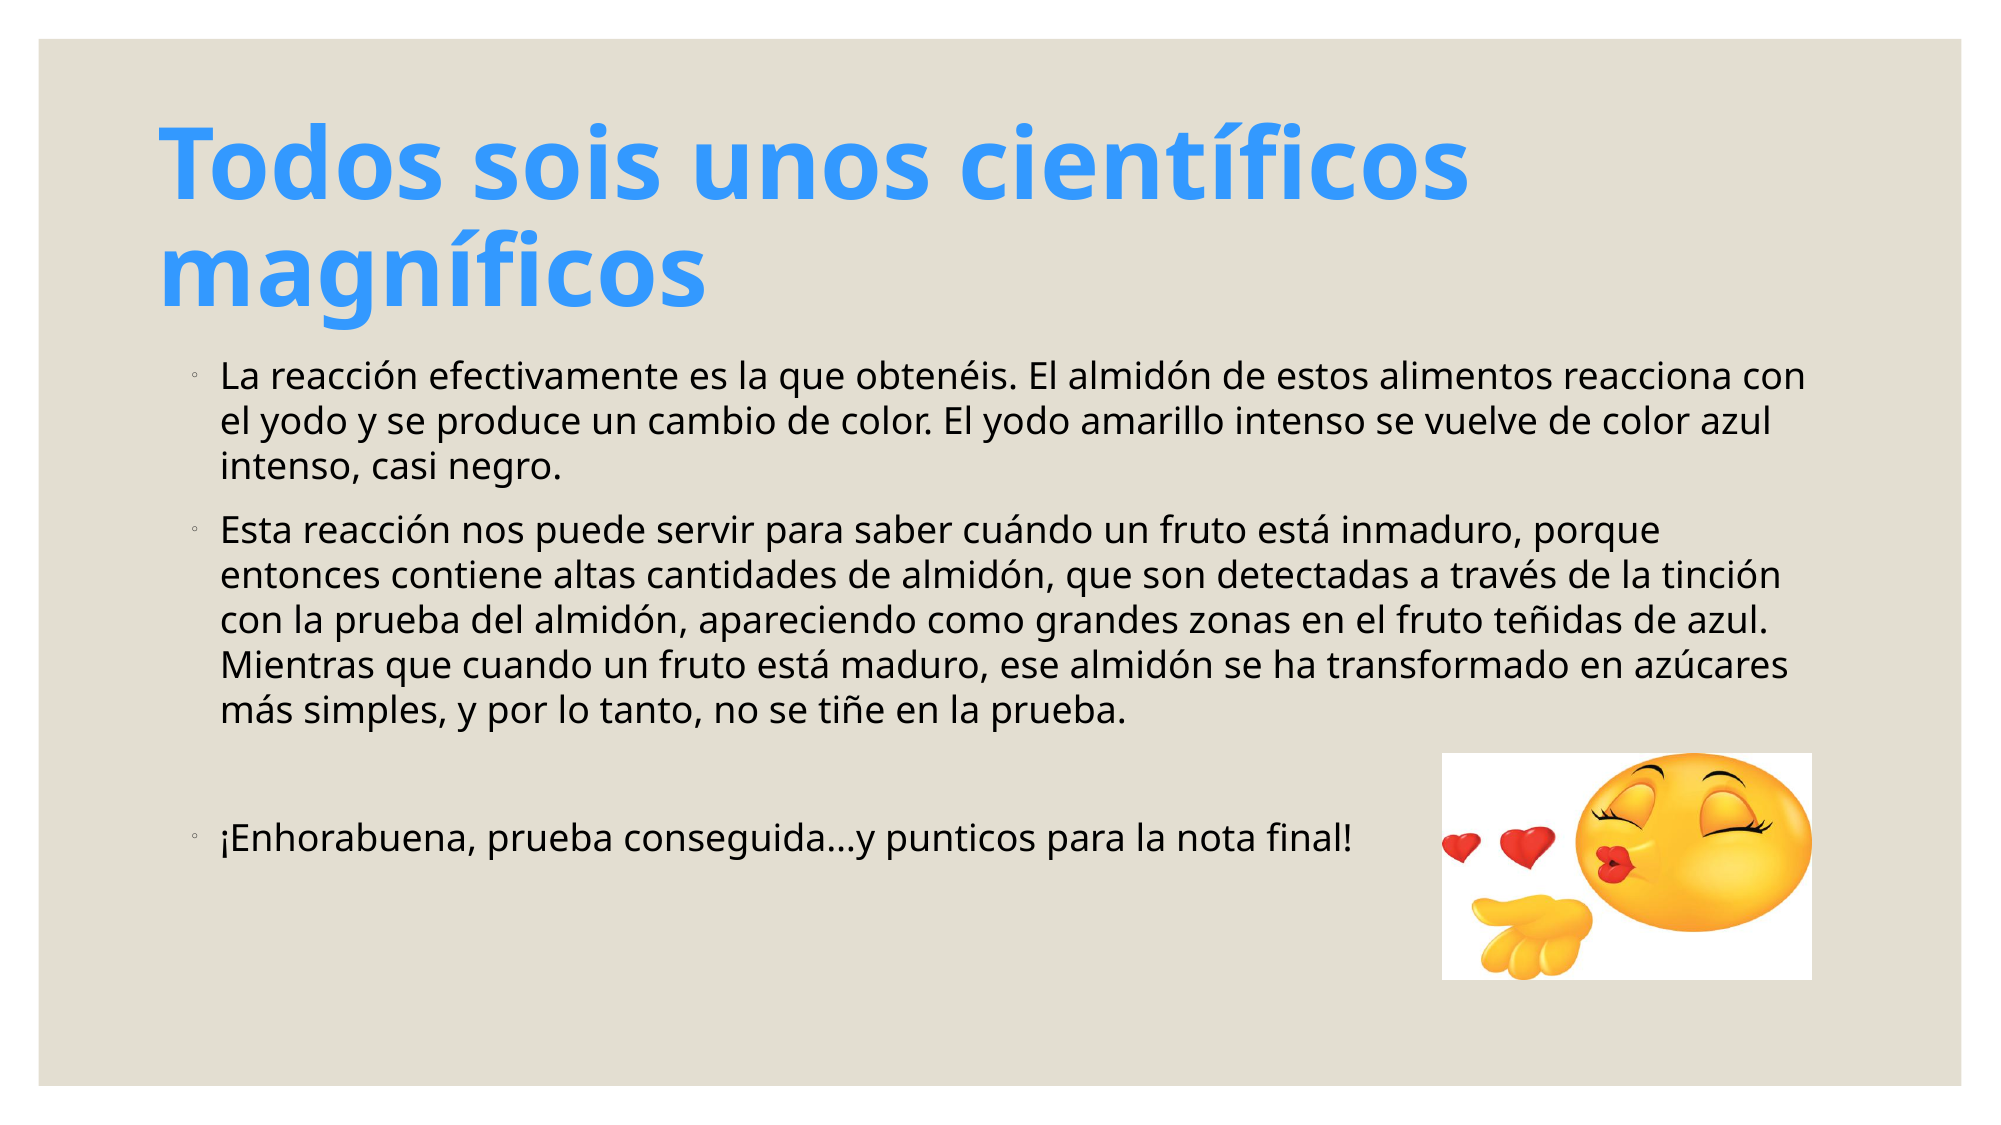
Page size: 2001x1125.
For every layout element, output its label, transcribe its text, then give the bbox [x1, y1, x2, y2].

title Todos sois unos científicos magníficos [143, 105, 1805, 331]
list La reacción efectivamente es la que obtenéis. El almidón de estos alimentos reacciona con el yodo y se produce un cambio de color. El yodo amarillo intenso se vuelve de color azul intenso, casi negro. Esta reacción nos puede servir para saber cuándo un fruto está inmaduro, porque entonces contiene altas cantidades de almidón, que son detectadas a través de la tinción con la prueba del almidón, apareciendo como grandes zonas en el fruto teñidas de azul. Mientras que cuando un fruto está maduro, ese almidón se ha transformado en azúcares más simples, y por lo tanto, no se tiñe en la prueba. ¡Enhorabuena, prueba conseguida…y punticos para la nota final! [174, 345, 1825, 990]
picture [1442, 753, 1812, 980]
